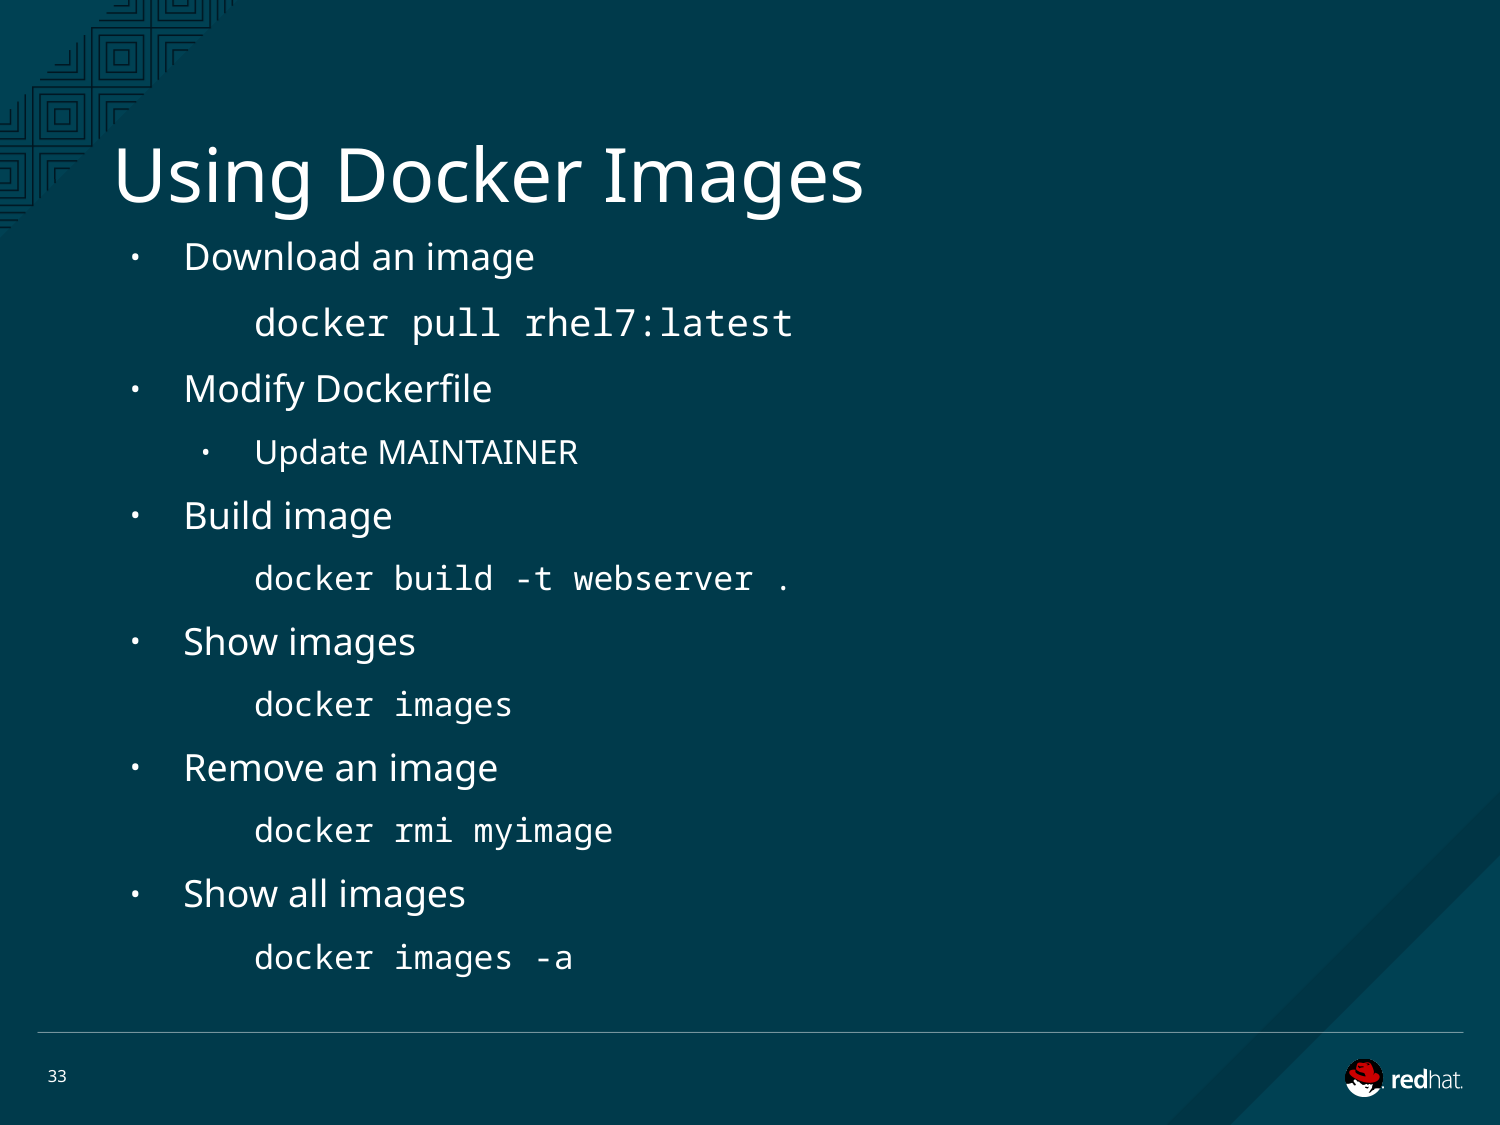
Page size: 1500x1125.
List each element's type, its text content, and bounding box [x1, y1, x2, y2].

list Download an image docker pull rhel7:latest Modify Dockerfile Update MAINTAINER Build image docker build -t webserver . Show images docker images Remove an image docker rmi myimage Show all images docker images -a [112, 230, 1388, 884]
picture [1346, 1060, 1382, 1096]
picture [1415, 1069, 1426, 1088]
title Using Docker Images [112, 0, 1388, 225]
picture [1393, 1075, 1399, 1088]
picture [1401, 1075, 1412, 1088]
